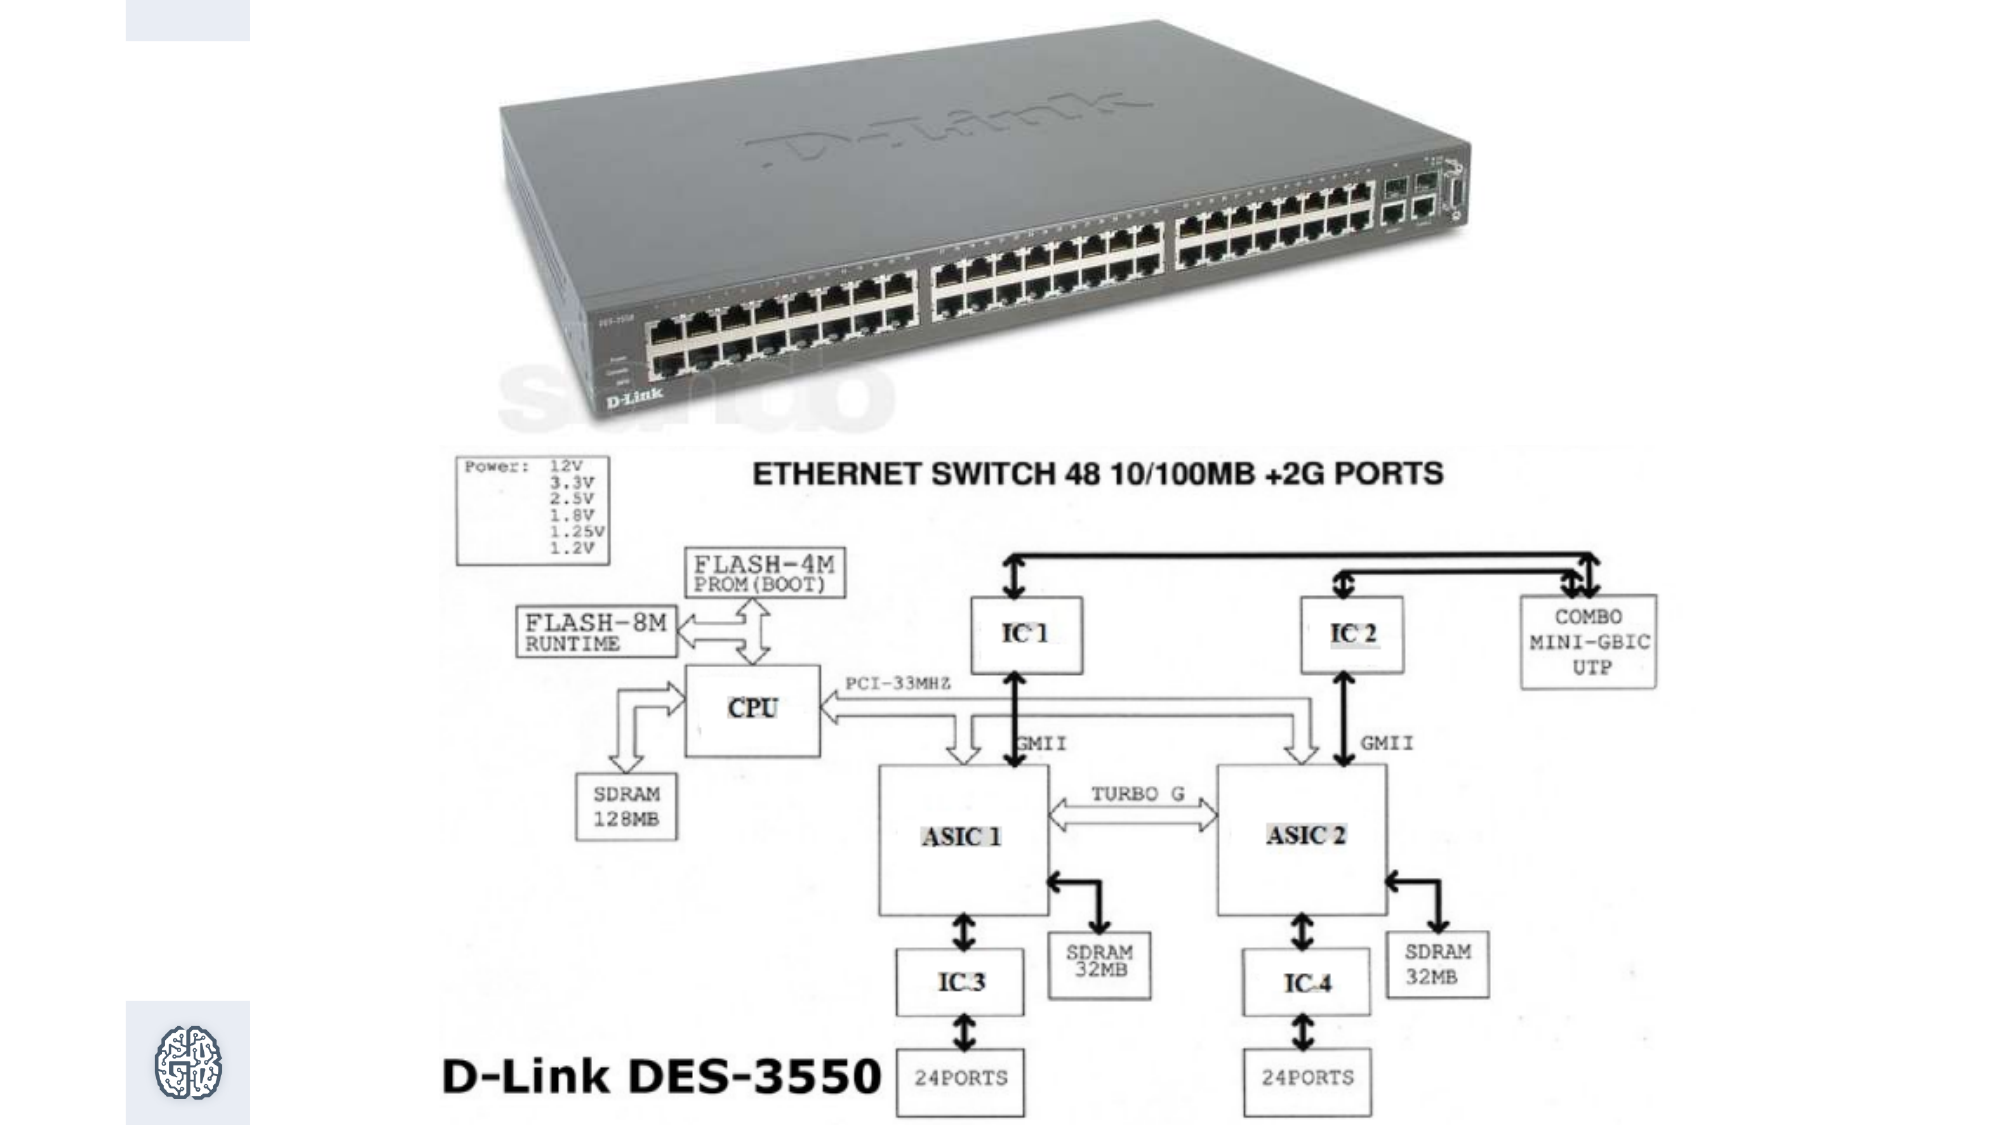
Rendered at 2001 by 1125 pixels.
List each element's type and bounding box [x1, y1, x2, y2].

picture [144, 1016, 232, 1110]
picture [439, 12, 1696, 1125]
